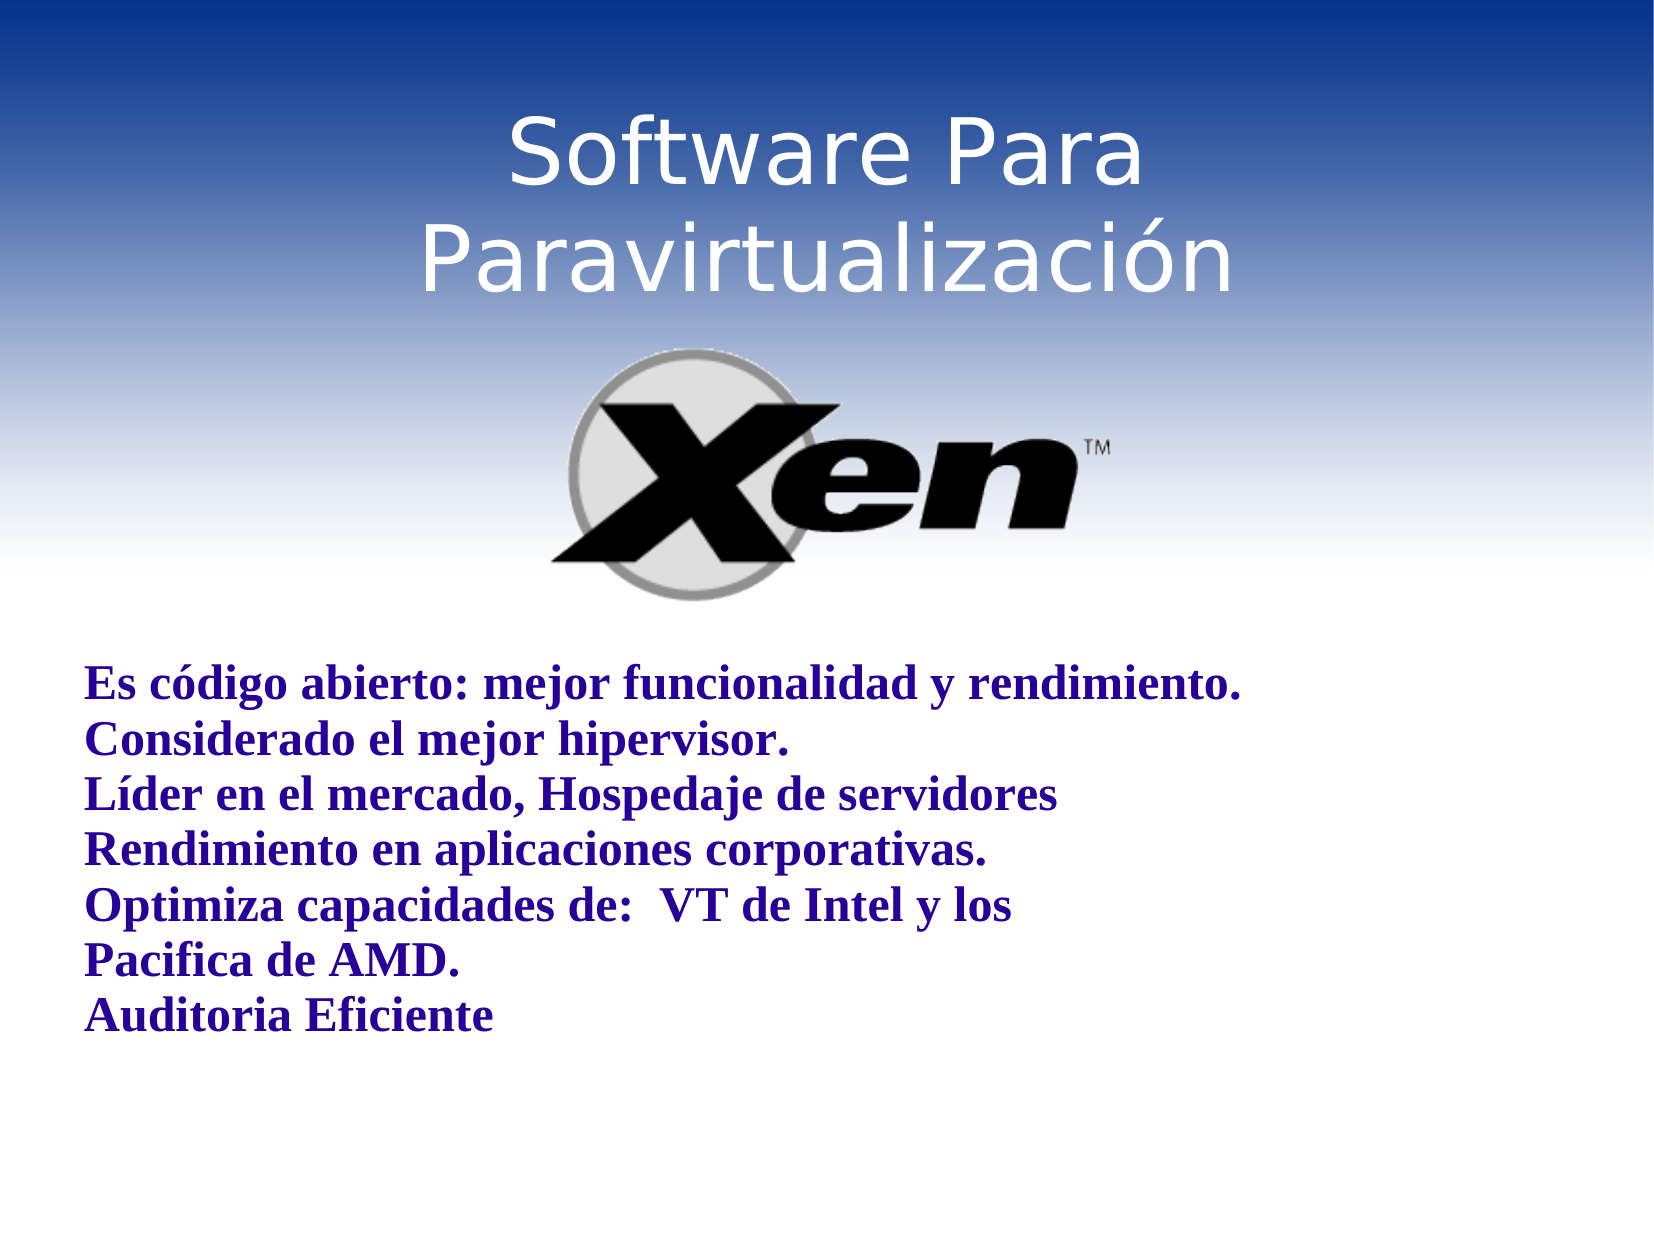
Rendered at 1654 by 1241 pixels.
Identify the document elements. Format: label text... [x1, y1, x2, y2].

picture [0, 0, 1654, 1241]
text_box [59, 620, 1595, 1093]
text_box Es código abierto: mejor funcionalidad y rendimiento. Considerado el mejor hipervisor. Líder en el mercado, Hospedaje de servidores Rendimiento en aplicaciones corporativas. Optimiza capacidades de: VT de Intel y los Pacifica de AMD. Auditoria Eficiente [59, 655, 1255, 1211]
title Software Para Paravirtualización [121, 99, 1534, 314]
